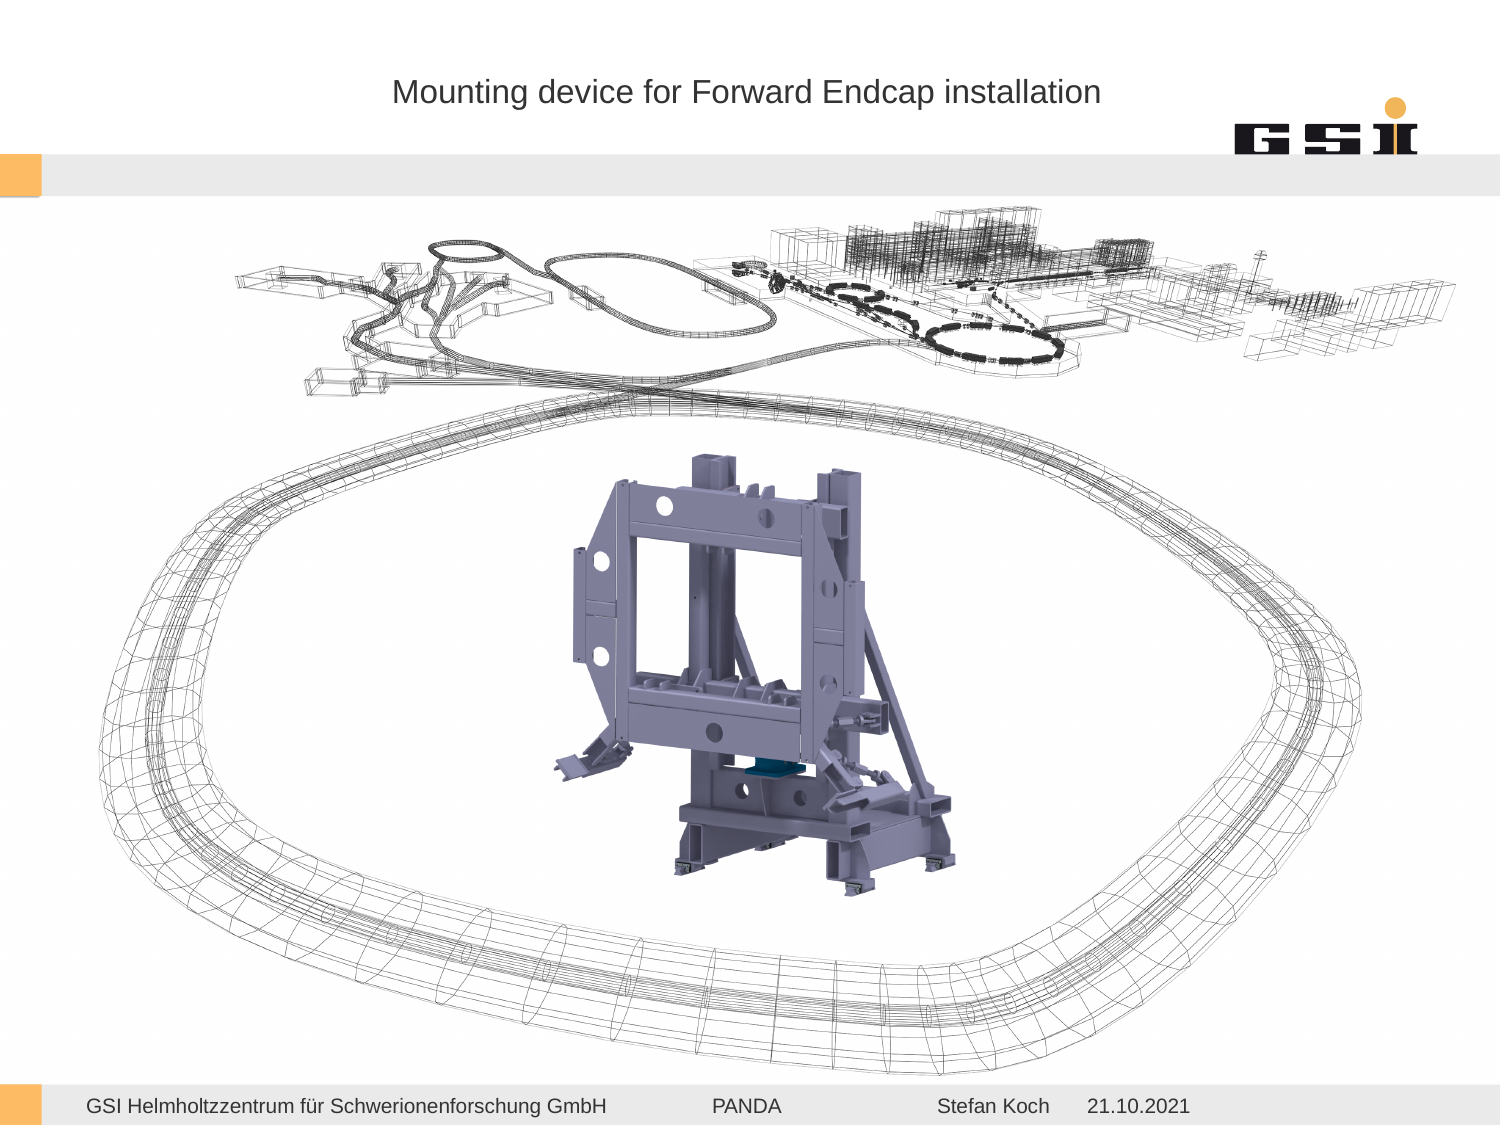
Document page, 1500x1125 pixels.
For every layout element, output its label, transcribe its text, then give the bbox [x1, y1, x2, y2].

picture [1233, 95, 1419, 154]
picture [0, 197, 1500, 1084]
text_box Mounting device for Forward Endcap installation [168, 0, 1252, 118]
